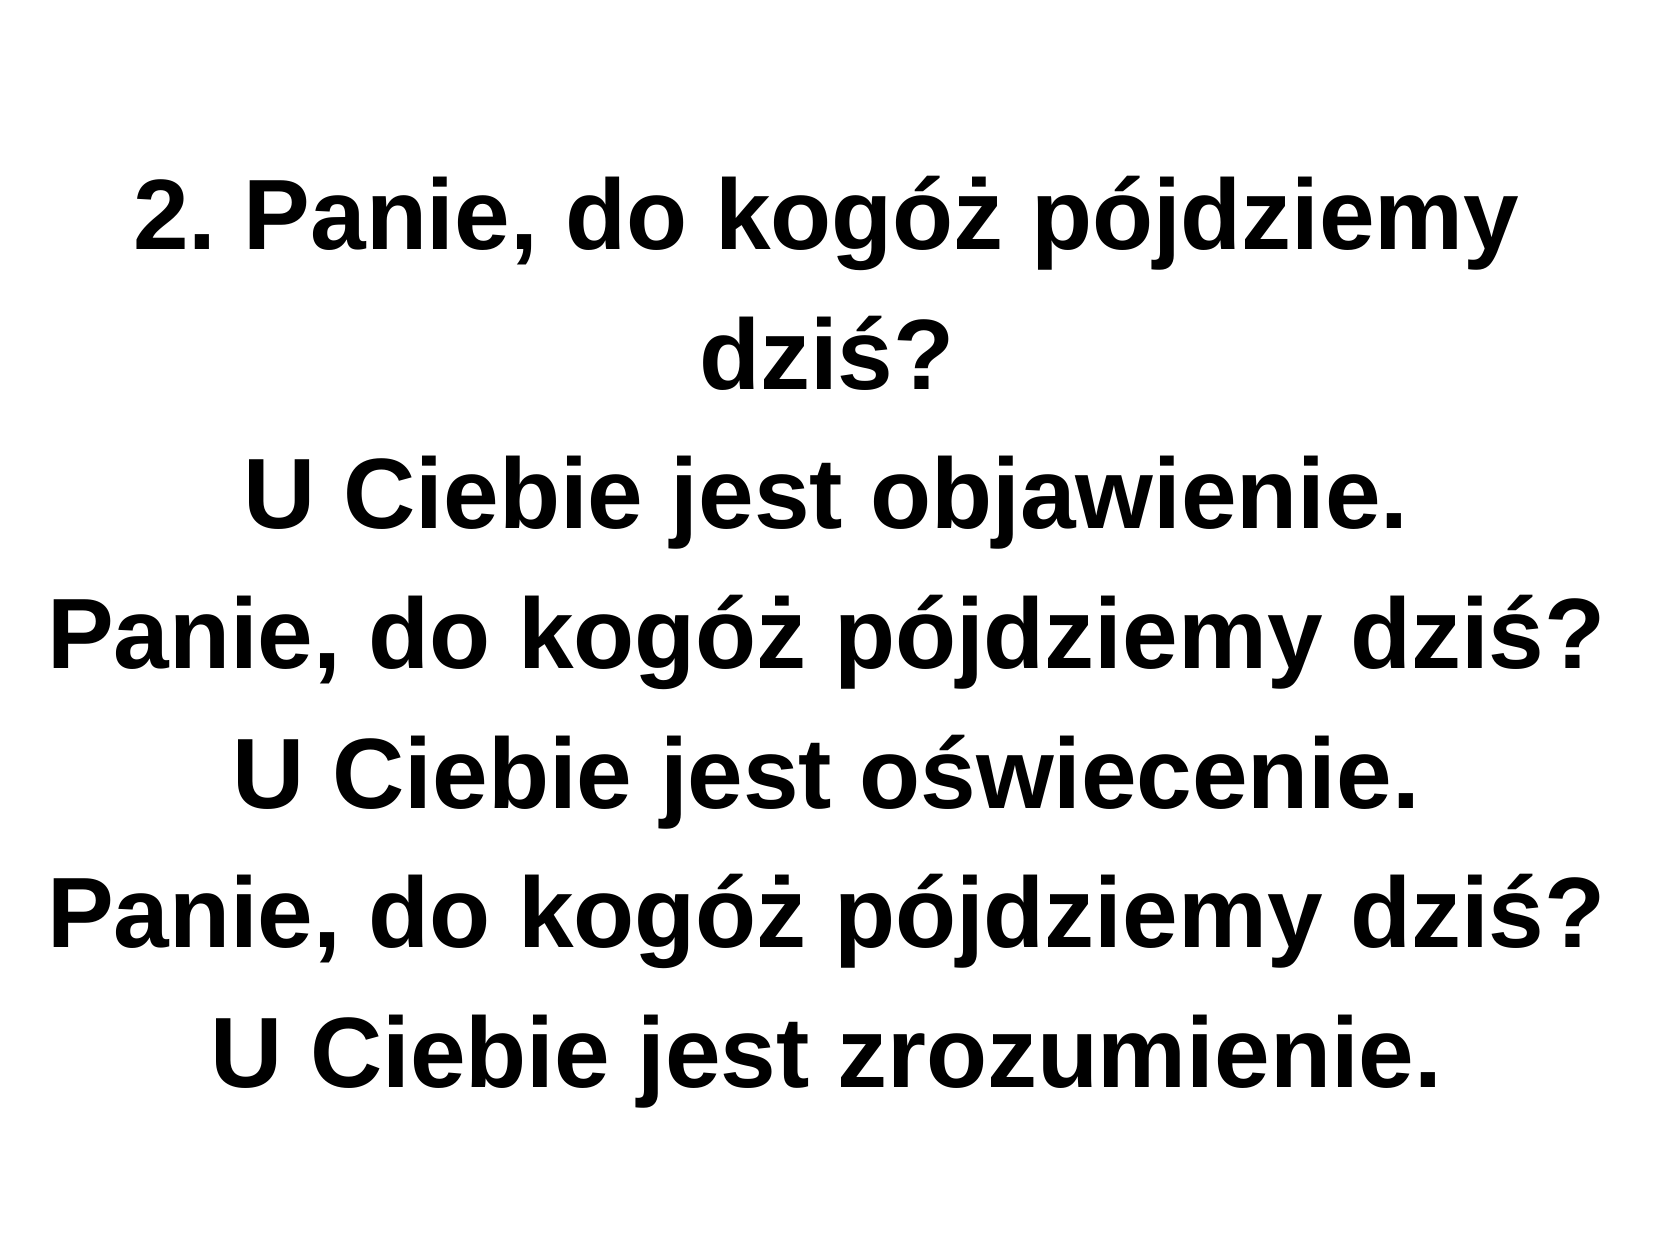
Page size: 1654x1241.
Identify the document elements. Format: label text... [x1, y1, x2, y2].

subtitle 2. Panie, do kogóż pójdziemy dziś? U Ciebie jest objawienie. Panie, do kogóż pójdziemy dziś? U Ciebie jest oświecenie. Panie, do kogóż pójdziemy dziś? U Ciebie jest zrozumienie. [0, 0, 1654, 1241]
